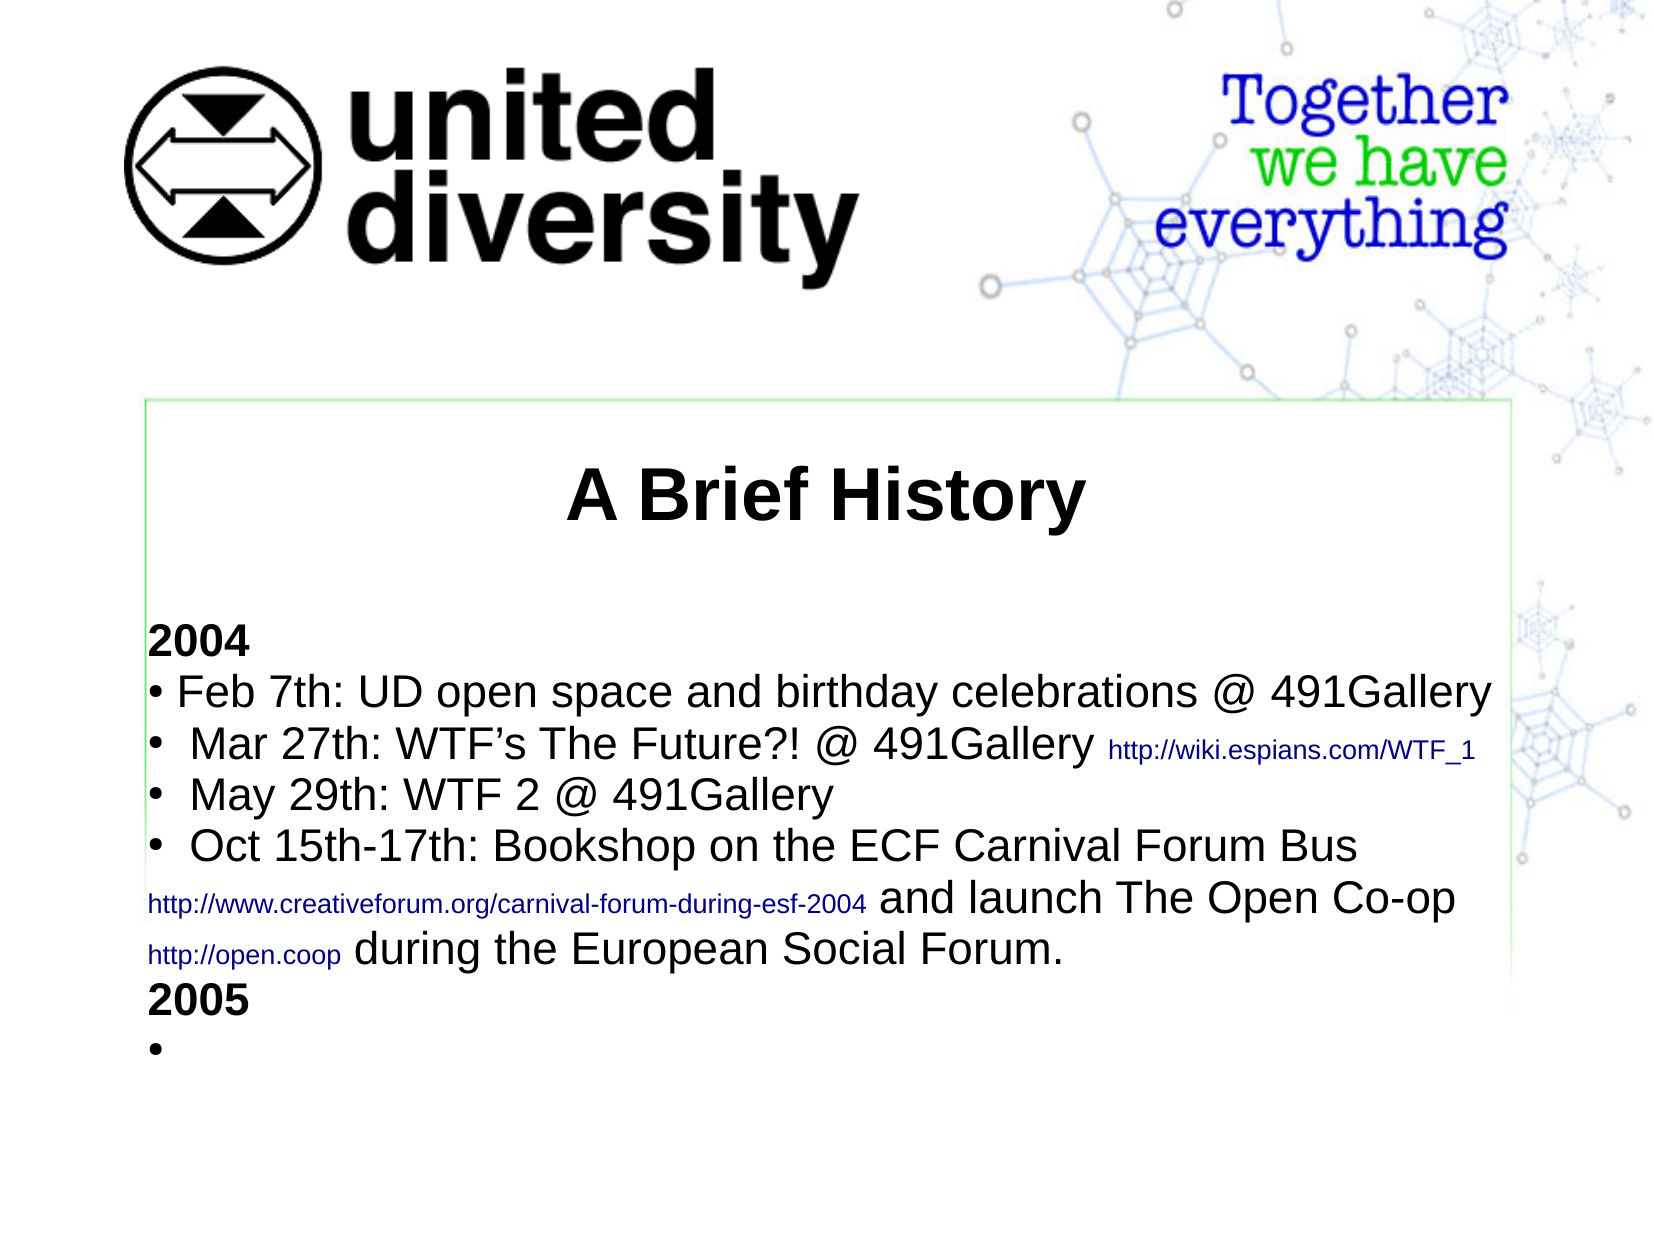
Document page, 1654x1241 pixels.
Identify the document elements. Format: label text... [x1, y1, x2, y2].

title A Brief History [147, 398, 1506, 590]
picture [0, 0, 1654, 1241]
subtitle 2004 Feb 7th: UD open space and birthday celebrations @ 491Gallery Mar 27th: WTF’s The Future?! @ 491Gallery http://wiki.espians.com/WTF_1 May 29th: WTF 2 @ 491Gallery Oct 15th-17th: Bookshop on the ECF Carnival Forum Bus http://www.creativeforum.org/carnival-forum-during-esf-2004 and launch The Open Co-op http://open.coop during the European Social Forum. 2005 [147, 590, 1506, 1102]
